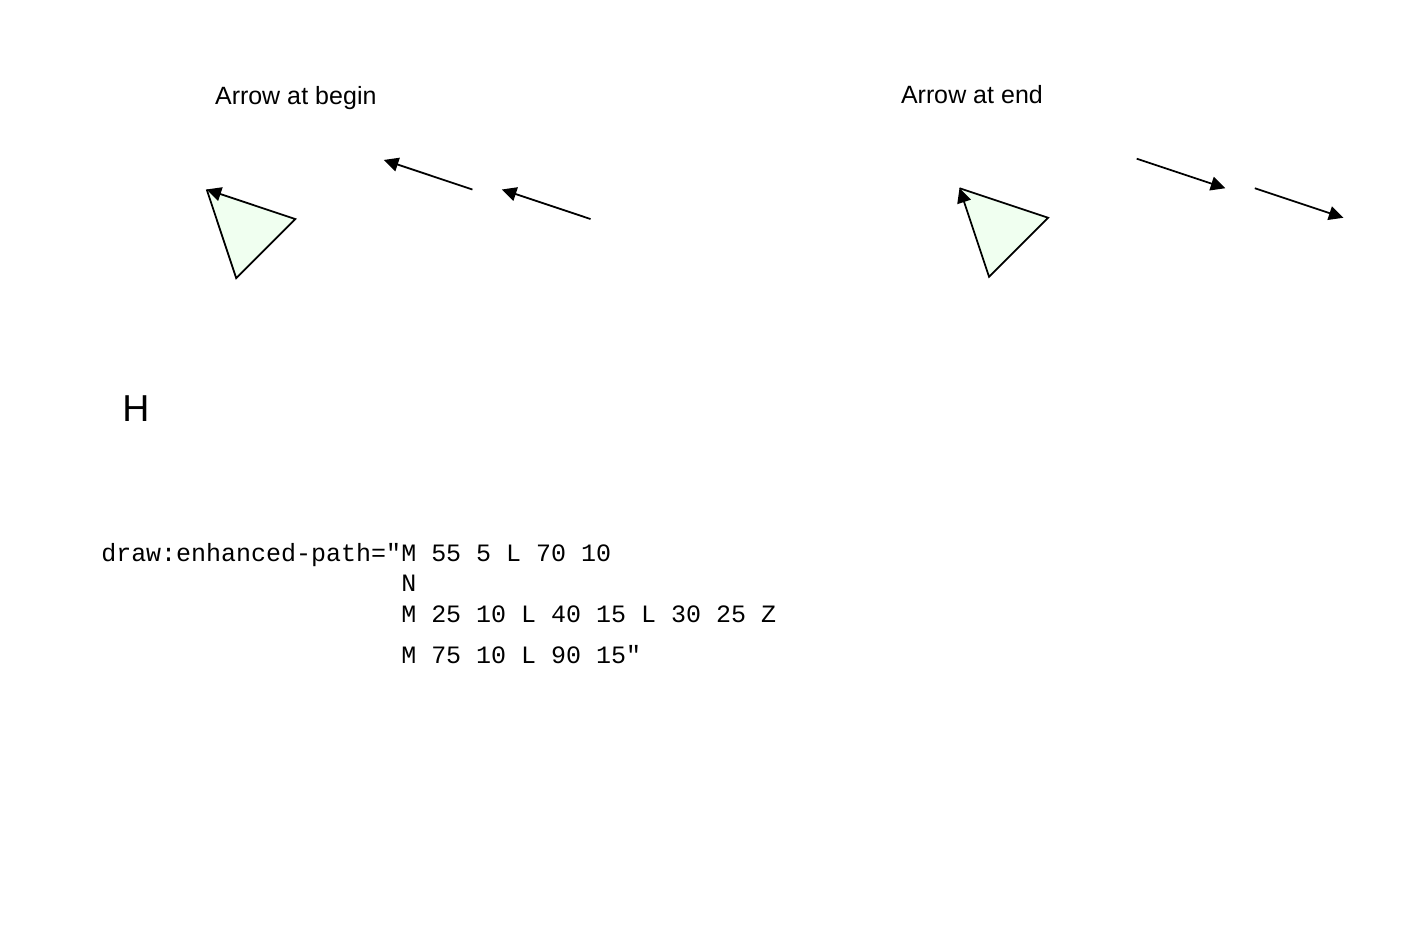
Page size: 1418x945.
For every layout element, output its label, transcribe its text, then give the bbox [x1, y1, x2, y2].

text_box [383, 159, 473, 190]
text_box [959, 188, 1049, 277]
text_box [206, 189, 296, 279]
text_box H [107, 379, 167, 437]
text_box draw:enhanced-path="M 55 5 L 70 10 N M 25 10 L 40 15 L 30 25 Z M 75 10 L 90 15" [86, 531, 828, 680]
text_box [1136, 158, 1226, 189]
text_box Arrow at end [886, 62, 1069, 119]
text_box [1254, 188, 1344, 218]
text_box Arrow at begin [200, 63, 403, 120]
text_box [501, 189, 591, 220]
